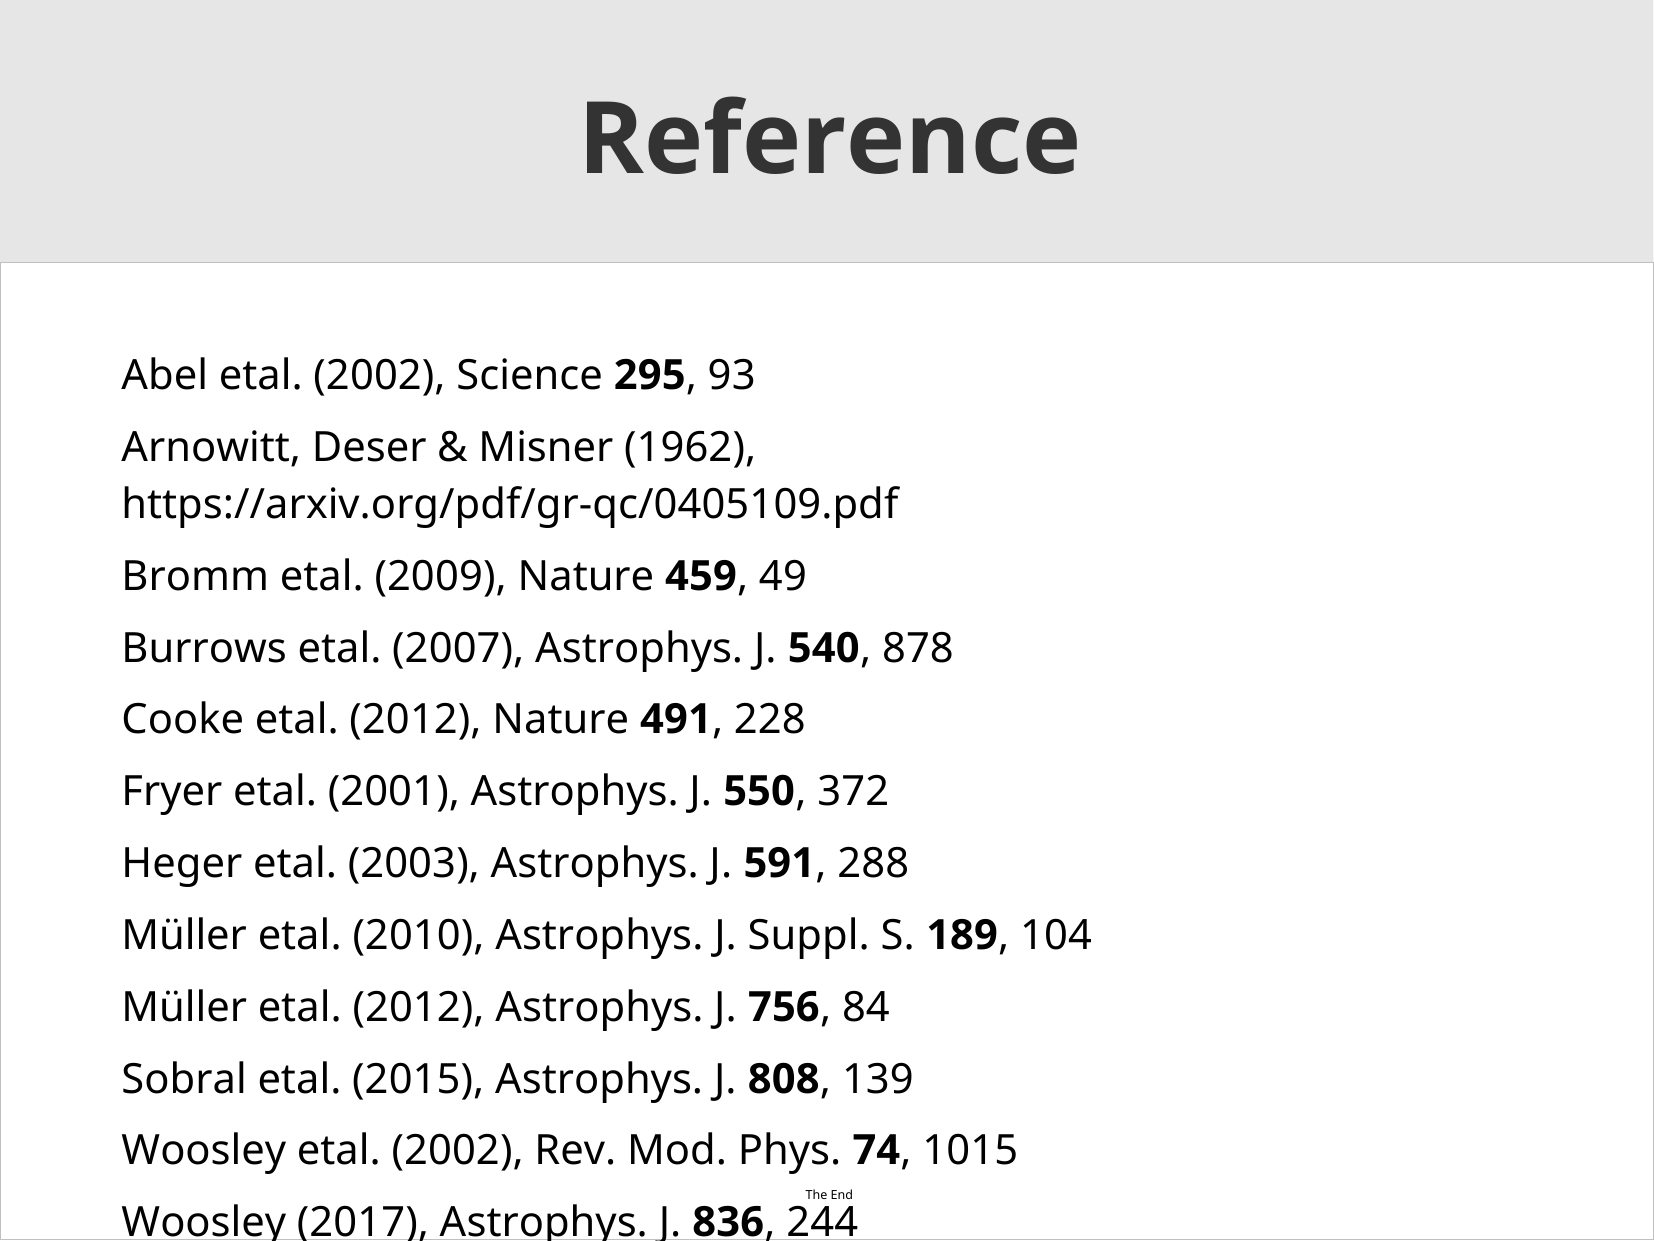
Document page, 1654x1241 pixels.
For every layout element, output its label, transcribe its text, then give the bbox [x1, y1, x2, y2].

title Reference [124, 31, 1537, 239]
text_box The End [790, 1178, 864, 1210]
list Abel etal. (2002), Science 295, 93 Arnowitt, Deser & Misner (1962), https://arxiv.org/pdf/gr-qc/0405109.pdf Bromm etal. (2009), Nature 459, 49 Burrows etal. (2007), Astrophys. J. 540, 878 Cooke etal. (2012), Nature 491, 228 Fryer etal. (2001), Astrophys. J. 550, 372 Heger etal. (2003), Astrophys. J. 591, 288 Müller etal. (2010), Astrophys. J. Suppl. S. 189, 104 Müller etal. (2012), Astrophys. J. 756, 84 Sobral etal. (2015), Astrophys. J. 808, 139 Woosley etal. (2002), Rev. Mod. Phys. 74, 1015 Woosley (2017), Astrophys. J. 836, 244 [121, 344, 1534, 1142]
